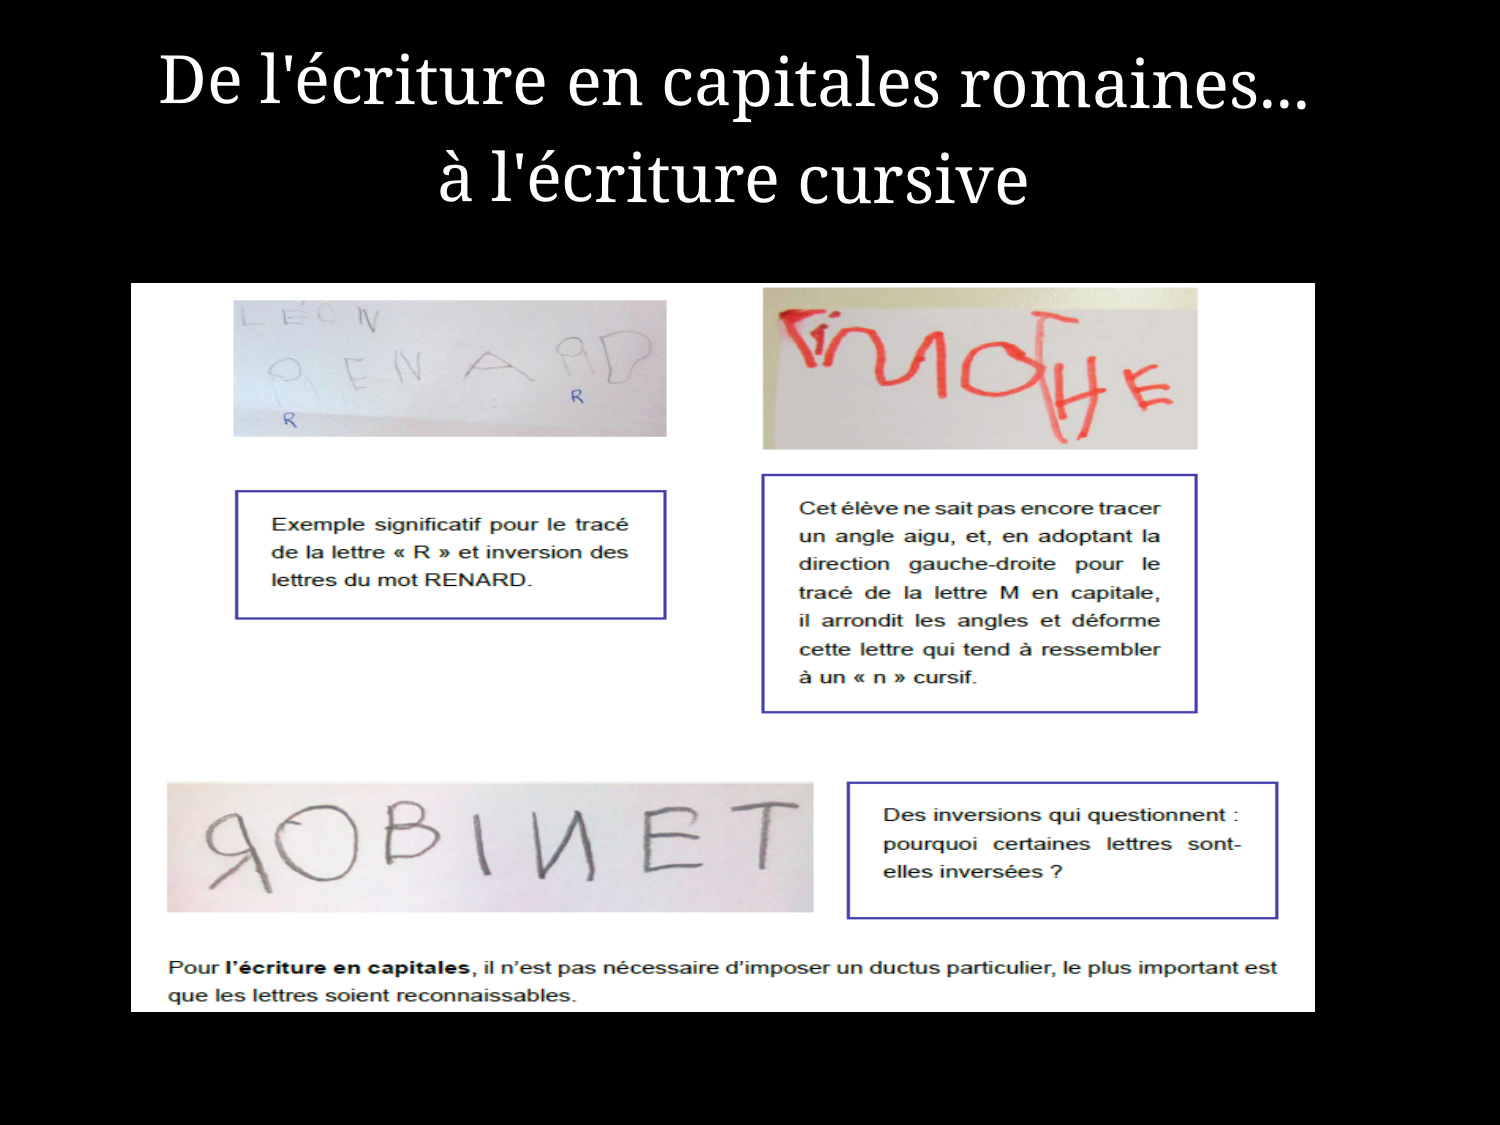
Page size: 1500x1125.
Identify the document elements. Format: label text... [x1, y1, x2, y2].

picture [131, 283, 1315, 1012]
text_box De l'écriture en capitales romaines... à l'écriture cursive [5, 27, 1464, 238]
